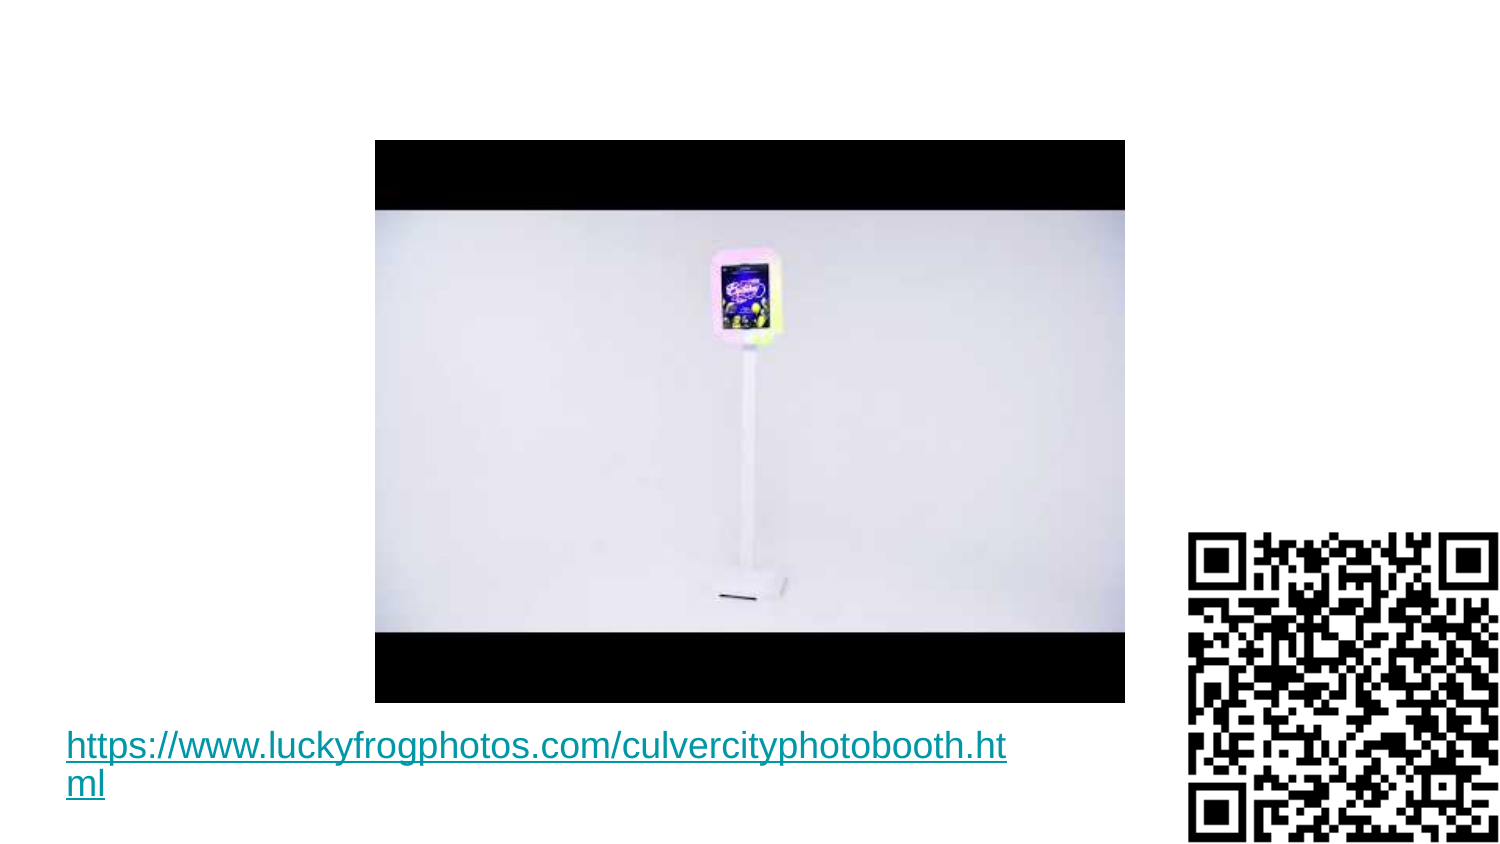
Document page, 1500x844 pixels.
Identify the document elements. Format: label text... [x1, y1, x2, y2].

picture [375, 140, 1125, 704]
picture [1187, 531, 1500, 844]
list https://www.luckyfrogphotos.com/culvercityphotobooth.html [51, 694, 1036, 794]
